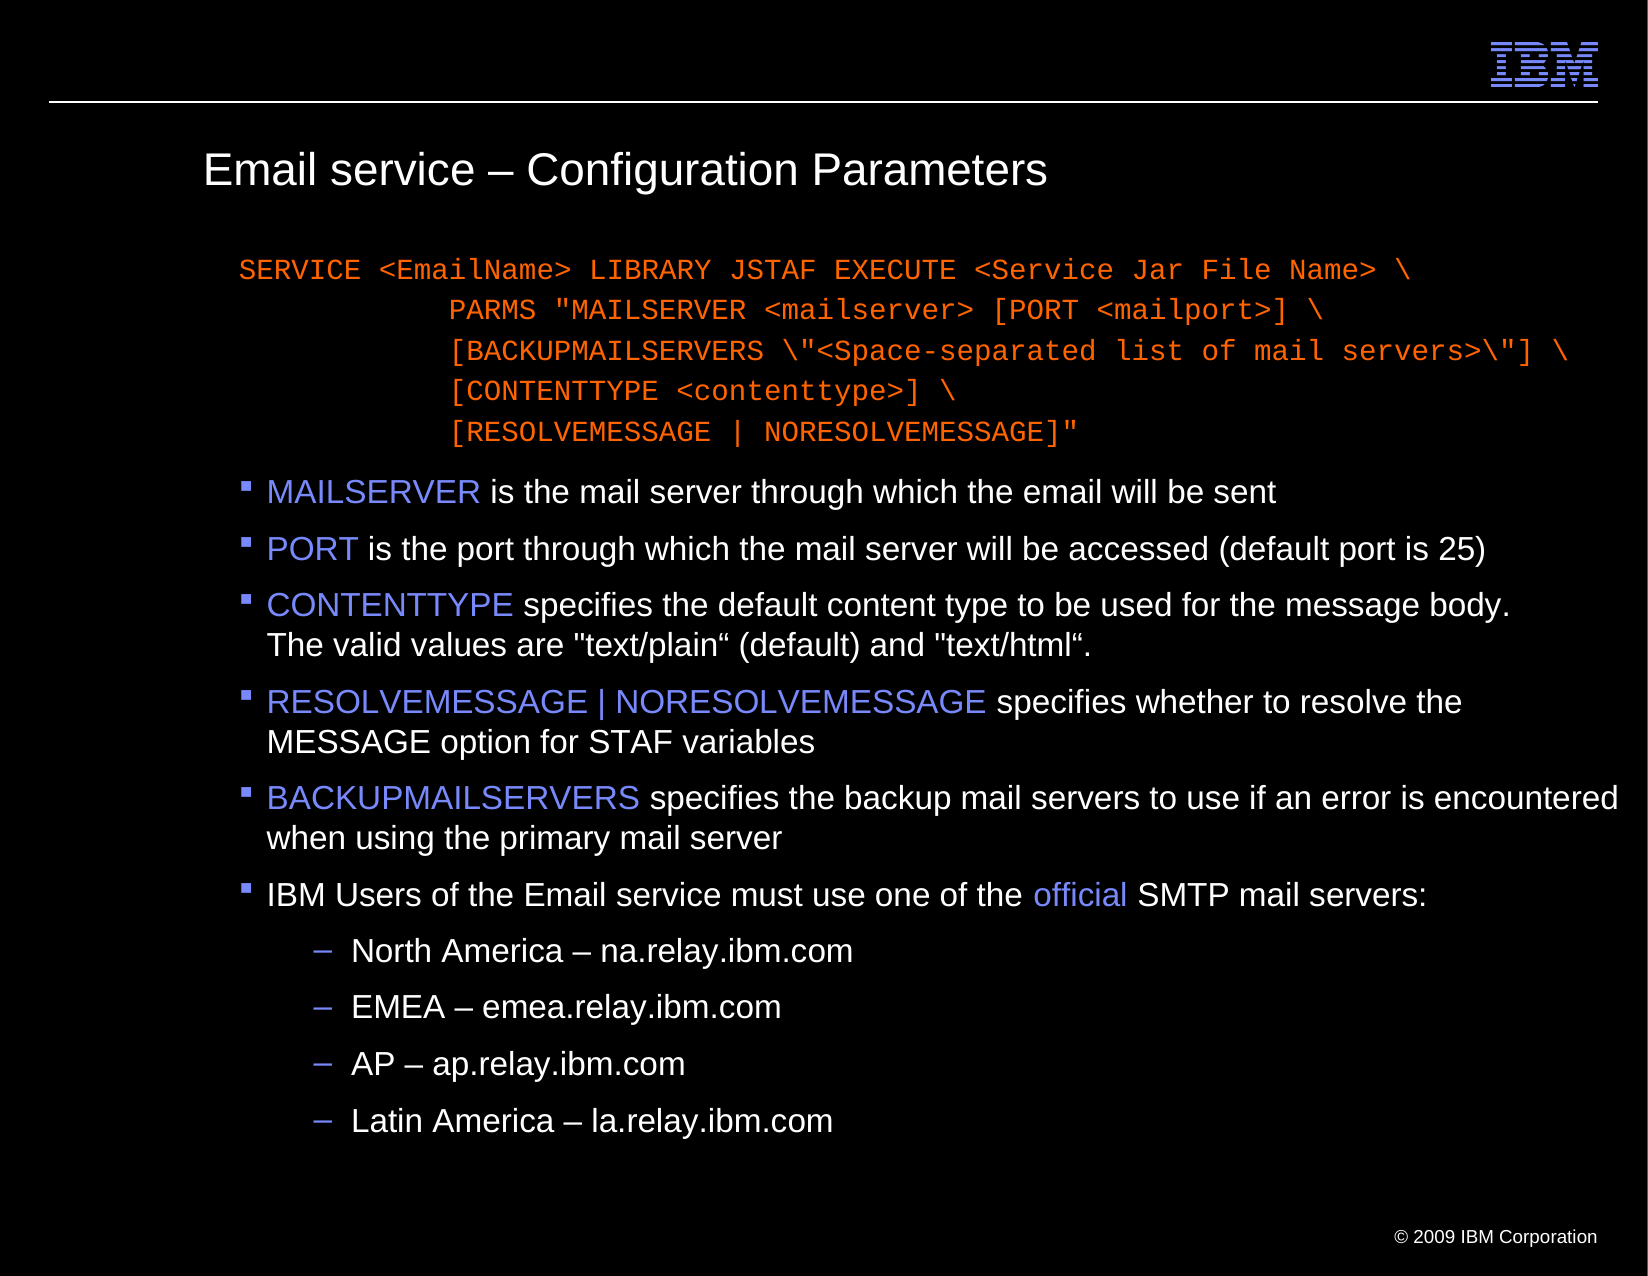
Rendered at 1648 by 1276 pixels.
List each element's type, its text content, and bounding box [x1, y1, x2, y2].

text_box SERVICE <EmailName> LIBRARY JSTAF EXECUTE <Service Jar File Name> \ PARMS "MAILSERVER <mailserver> [PORT <mailport>] \ [BACKUPMAILSERVERS \"<Space-separated list of mail servers>\"] \ [CONTENTTYPE <contenttype>] \ [RESOLVEMESSAGE | NORESOLVEMESSAGE]" [239, 250, 1648, 447]
title Email service – Configuration Parameters [186, 137, 1648, 231]
text_box MAILSERVER is the mail server through which the email will be sent PORT is the port through which the mail server will be accessed (default port is 25) CONTENTTYPE specifies the default content type to be used for the message body. The valid values are "text/plain“ (default) and "text/html“. RESOLVEMESSAGE | NORESOLVEMESSAGE specifies whether to resolve the MESSAGE option for STAF variables BACKUPMAILSERVERS specifies the backup mail servers to use if an error is encountered when using the primary mail server IBM Users of the Email service must use one of the official SMTP mail servers: North America – na.relay.ibm.com EMEA – emea.relay.ibm.com AP – ap.relay.ibm.com Latin America – la.relay.ibm.com [223, 462, 1648, 1204]
picture [1491, 42, 1598, 87]
